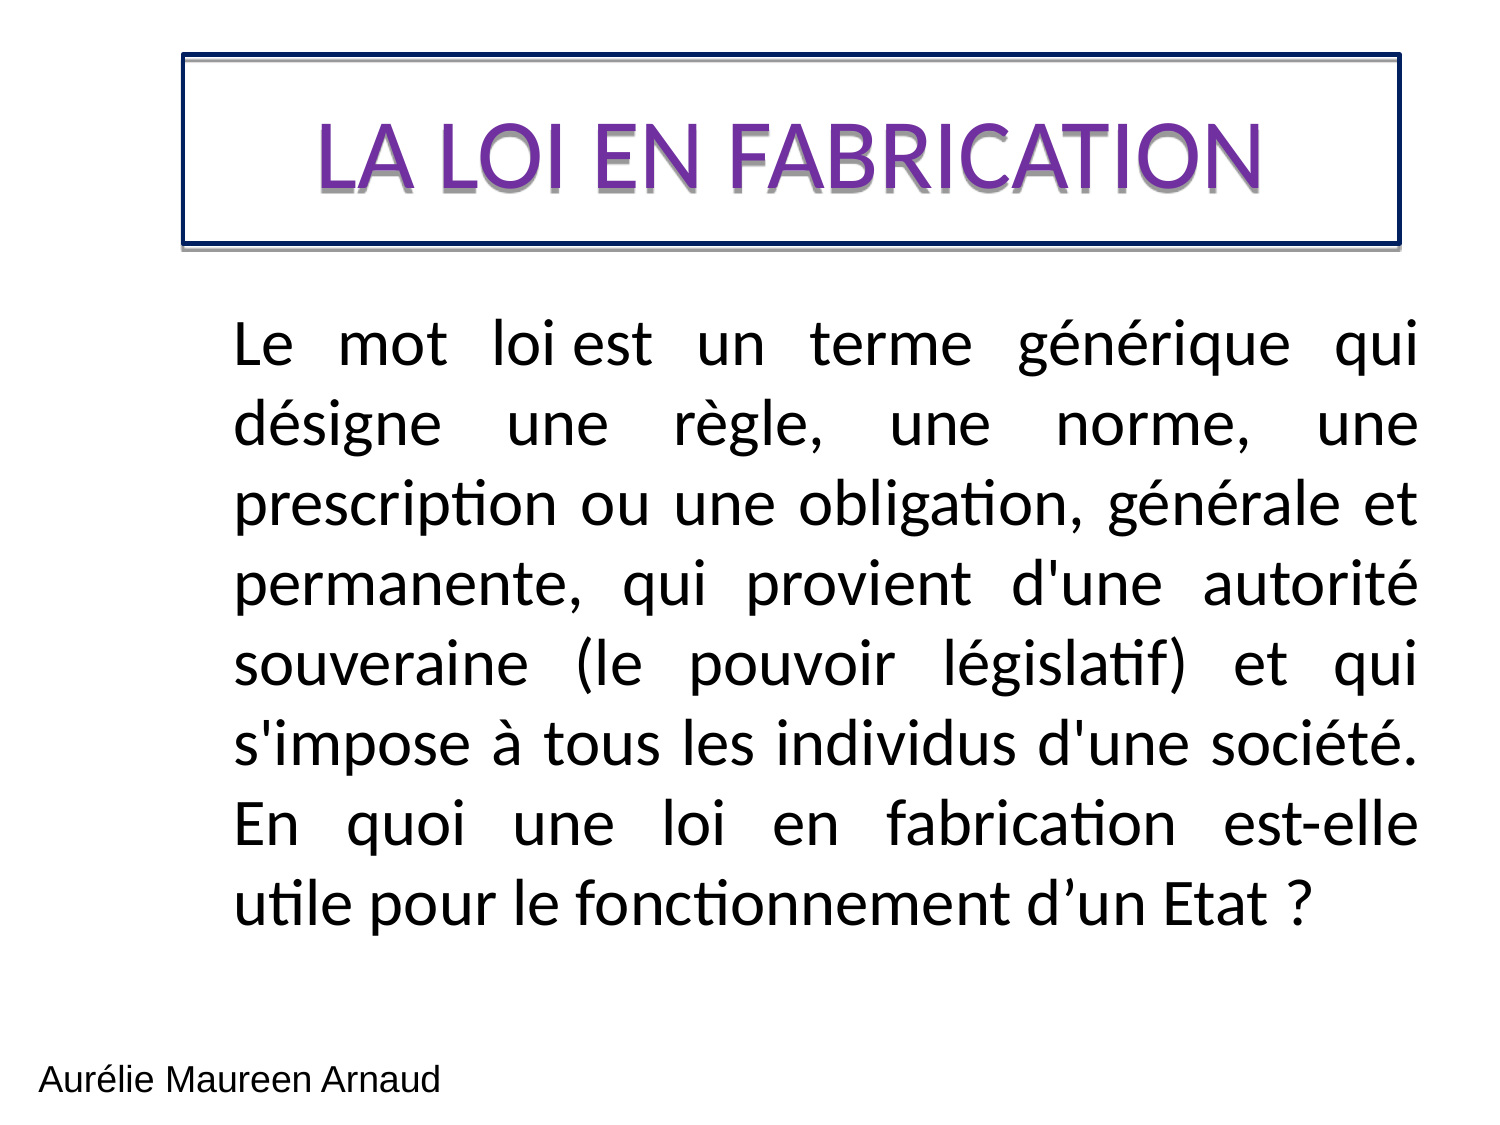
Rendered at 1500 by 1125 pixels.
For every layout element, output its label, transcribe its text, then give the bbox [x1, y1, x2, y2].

text_box Le mot loi est un terme générique qui désigne une règle, une norme, une prescription ou une obligation, générale et permanente, qui provient d'une autorité souveraine (le pouvoir législatif) et qui s'impose à tous les individus d'une société. En quoi une loi en fabrication est-elle utile pour le fonctionnement d’un Etat ? [218, 302, 1435, 941]
text_box LA LOI EN FABRICATION [182, 54, 1400, 244]
text_box Aurélie Maureen Arnaud [23, 1051, 697, 1108]
